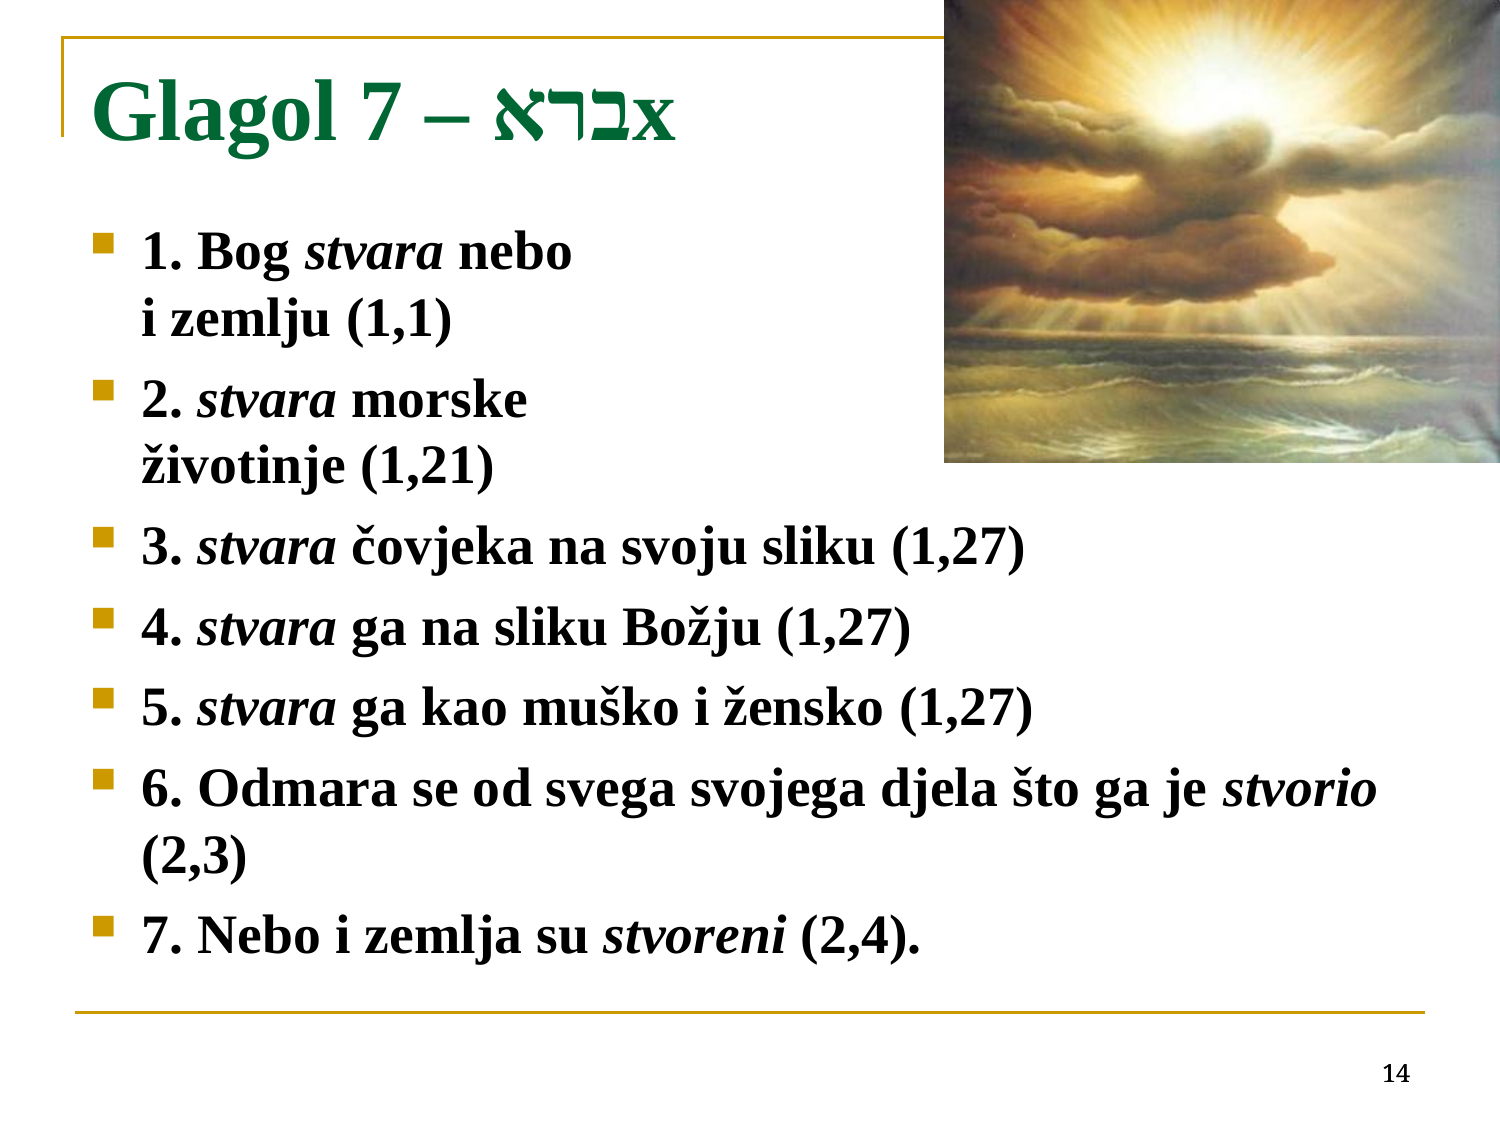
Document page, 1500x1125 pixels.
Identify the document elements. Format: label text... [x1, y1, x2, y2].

text_box <number> [1074, 1024, 1426, 1100]
picture [944, 0, 1500, 463]
title Glagol ברא – 7x [75, 45, 944, 206]
list 1. Bog stvara nebo i zemlju (1,1) 2. stvara morske životinje (1,21) 3. stvara čovjeka na svoju sliku (1,27) 4. stvara ga na sliku Božju (1,27) 5. stvara ga kao muško i žensko (1,27) 6. Odmara se od svega svojega djela što ga je stvorio (2,3) 7. Nebo i zemlja su stvoreni (2,4). [75, 206, 1426, 980]
